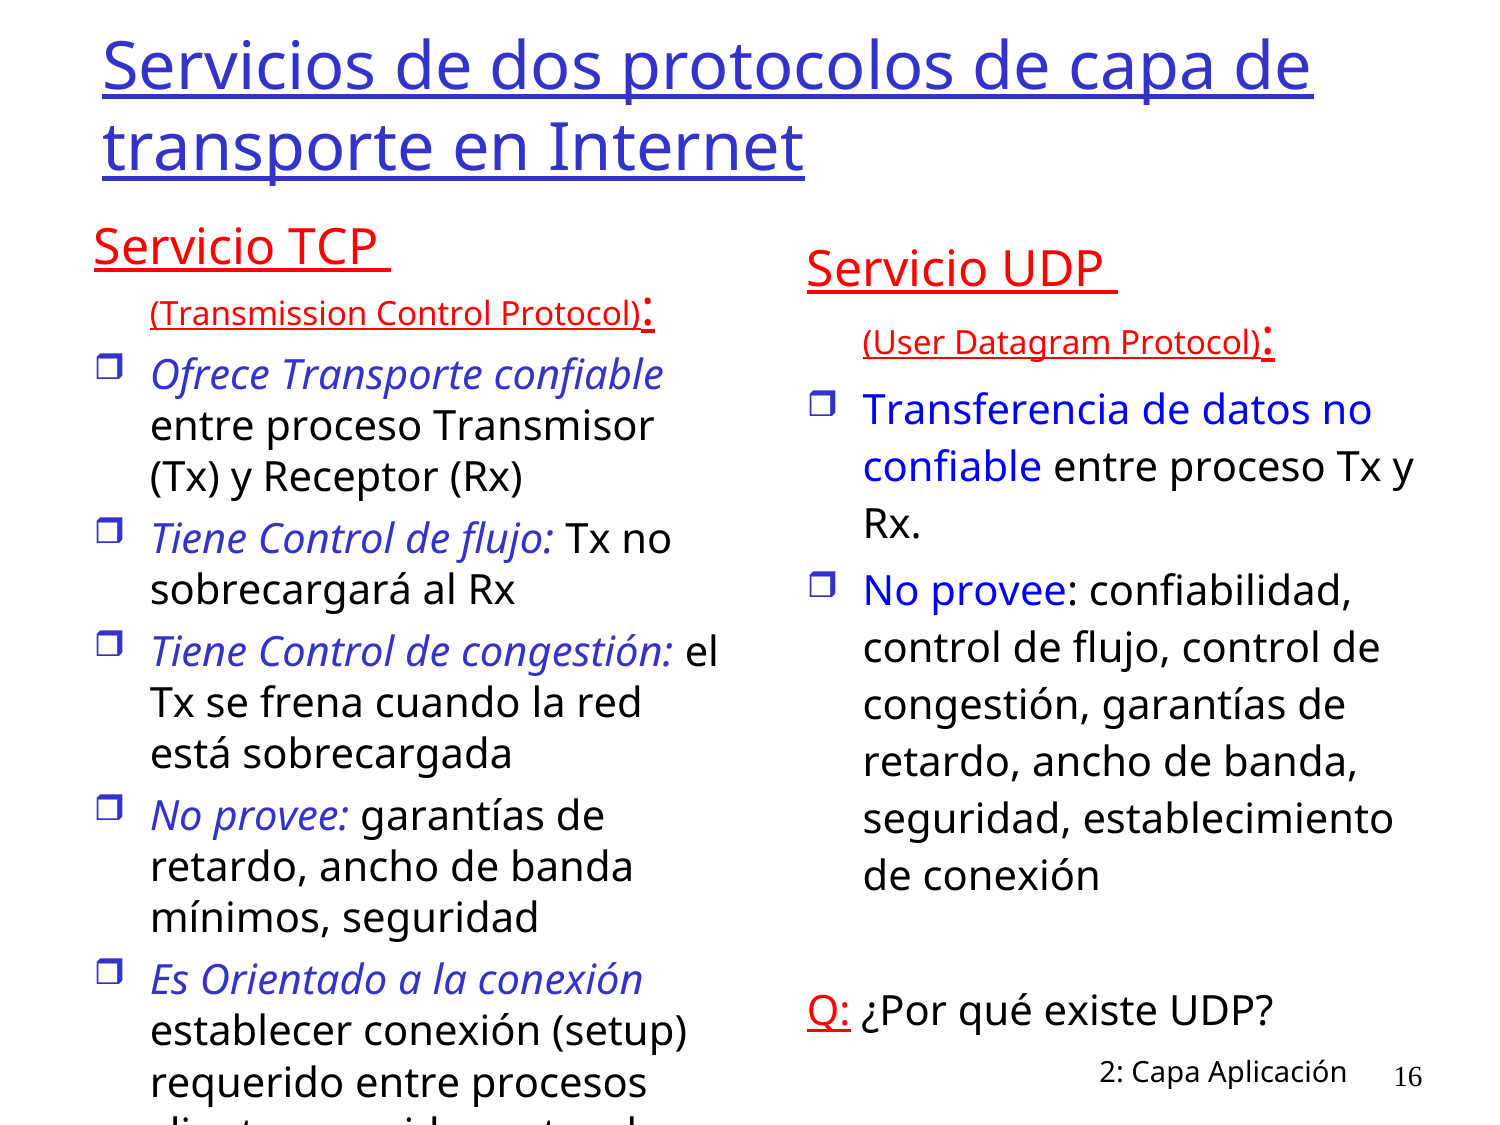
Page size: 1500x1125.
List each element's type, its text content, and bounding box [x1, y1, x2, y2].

list Servicio UDP (User Datagram Protocol): Transferencia de datos no confiable entre proceso Tx y Rx. No provee: confiabilidad, control de flujo, control de congestión, garantías de retardo, ancho de banda, seguridad, establecimiento de conexión Q: ¿Por qué existe UDP? [792, 224, 1464, 1066]
title Servicios de dos protocolos de capa de transporte en Internet [87, 15, 1463, 196]
list Servicio TCP (Transmission Control Protocol): Ofrece Transporte confiable entre proceso Transmisor (Tx) y Receptor (Rx) Tiene Control de flujo: Tx no sobrecargará al Rx Tiene Control de congestión: el Tx se frena cuando la red está sobrecargada No provee: garantías de retardo, ancho de banda mínimos, seguridad Es Orientado a la conexión establecer conexión (setup) requerido entre procesos cliente y servidor antes de transferencia [79, 207, 751, 1121]
